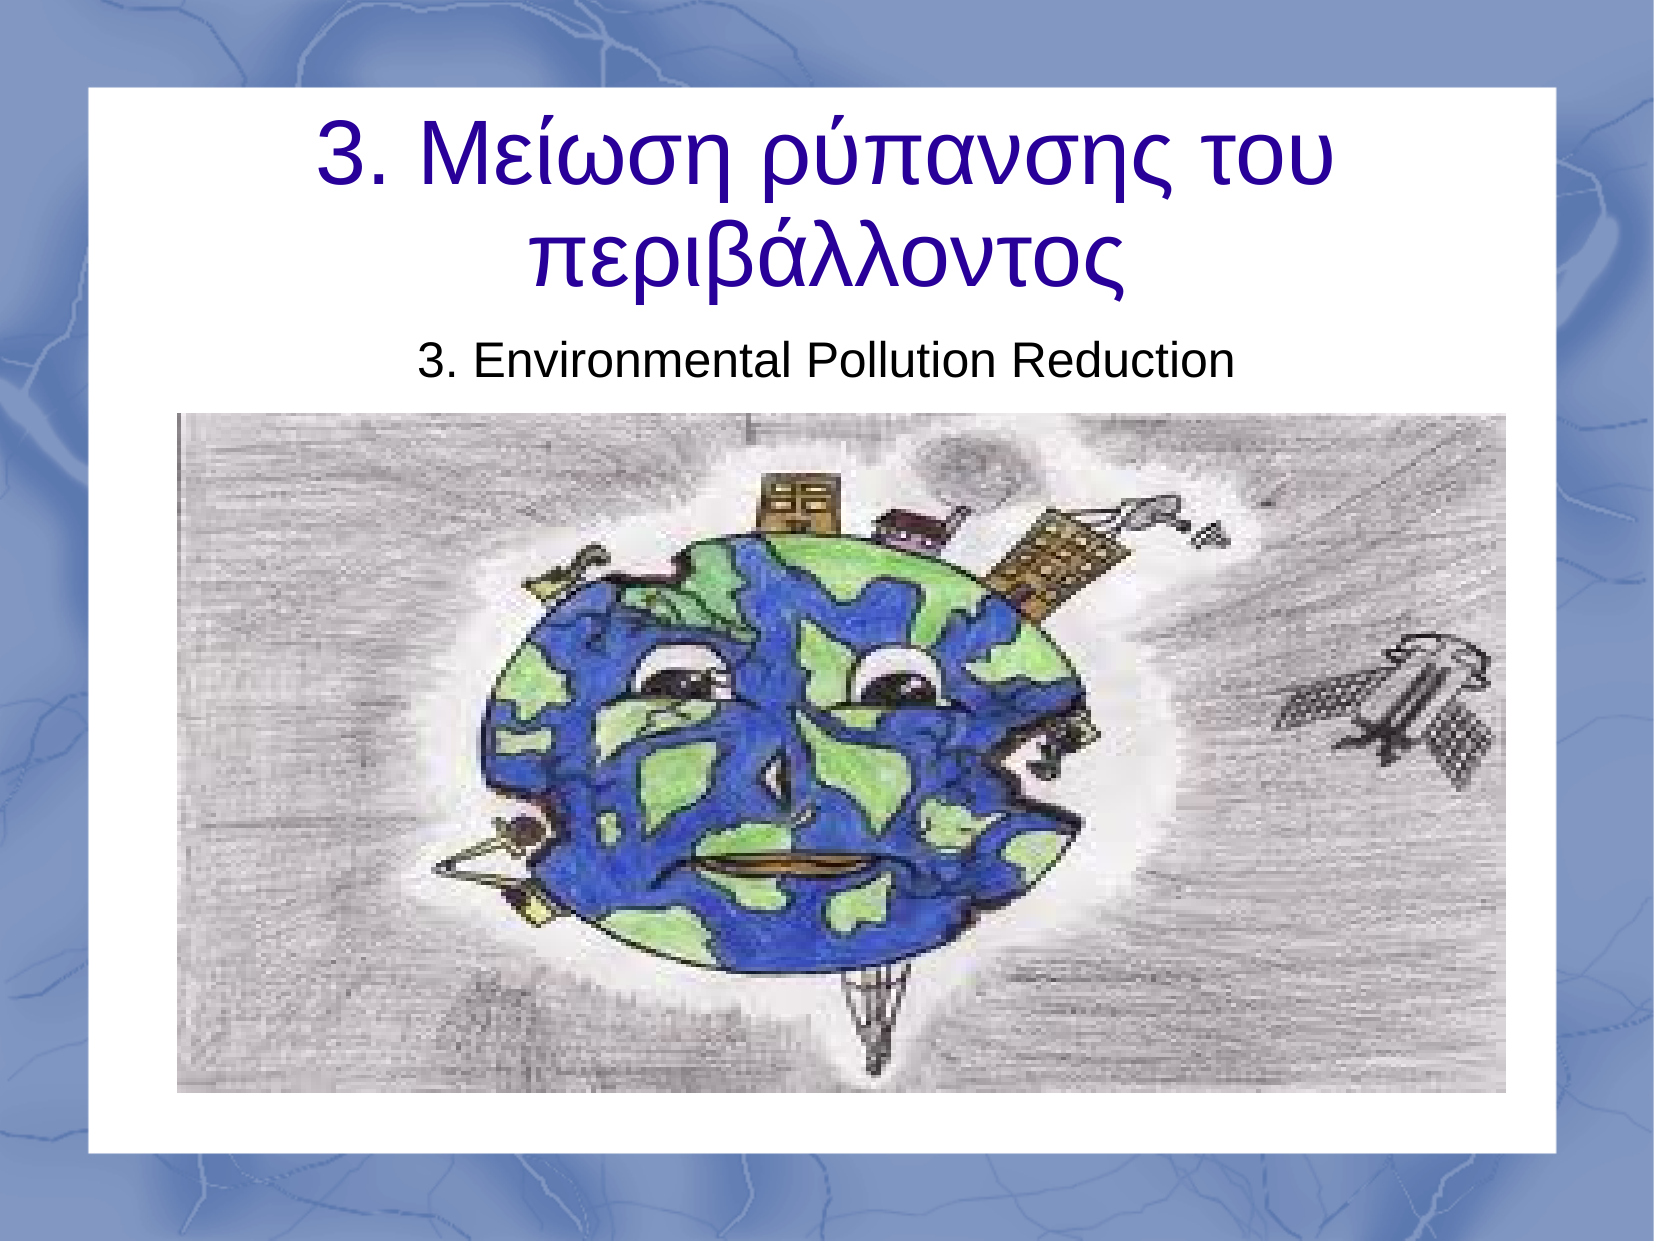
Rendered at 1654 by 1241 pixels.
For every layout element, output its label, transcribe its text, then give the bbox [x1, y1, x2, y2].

title 3. Μείωση ρύπανσης του περιβάλλοντος [118, 59, 1536, 352]
subtitle 3. Environmental Pollution Reduction [147, 332, 1506, 1003]
picture [0, 0, 1654, 1241]
